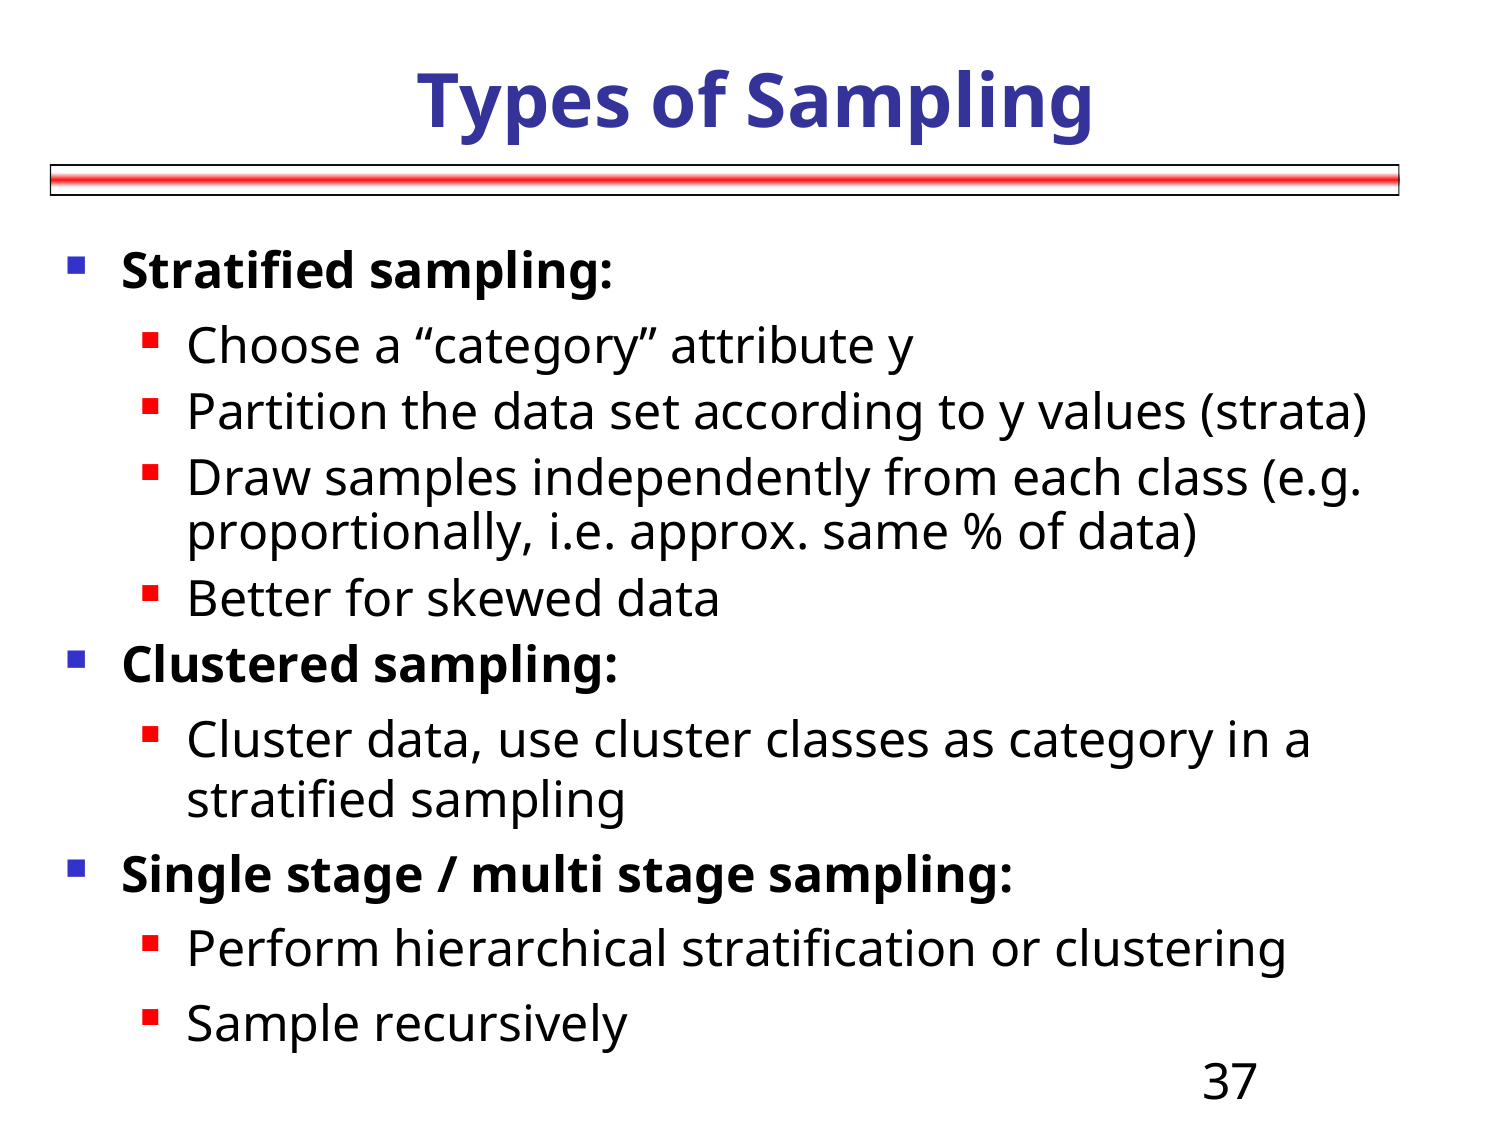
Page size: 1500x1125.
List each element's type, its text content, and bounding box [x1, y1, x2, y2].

list Stratified sampling: Choose a “category” attribute y Partition the data set according to y values (strata) Draw samples independently from each class (e.g. proportionally, i.e. approx. same % of data) Better for skewed data Clustered sampling: Cluster data, use cluster classes as category in a stratified sampling Single stage / multi stage sampling: Perform hierarchical stratification or clustering Sample recursively [50, 237, 1450, 1119]
title Types of Sampling [0, 24, 1500, 150]
text_box <number> [1187, 1062, 1500, 1125]
